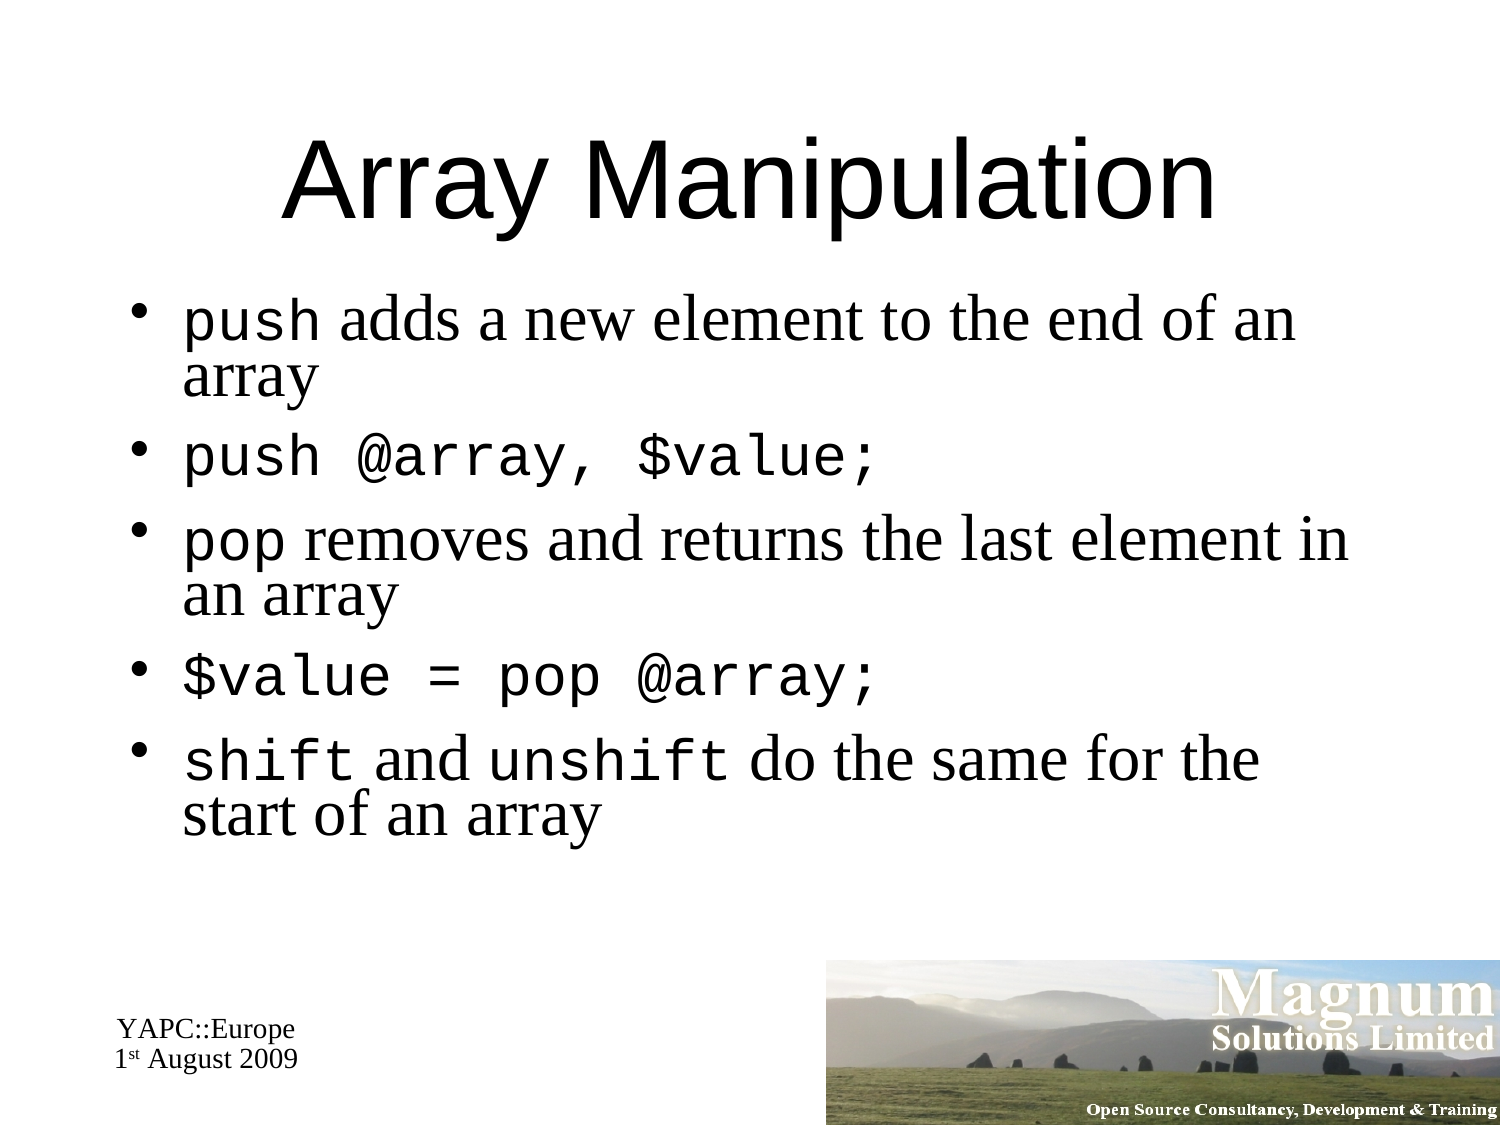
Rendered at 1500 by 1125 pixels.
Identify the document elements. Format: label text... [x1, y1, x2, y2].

list push adds a new element to the end of an array push @array, $value; pop removes and returns the last element in an array $value = pop @array; shift and unshift do the same for the start of an array [112, 295, 1388, 867]
picture [826, 960, 1500, 1125]
title Array Manipulation [112, 62, 1388, 250]
